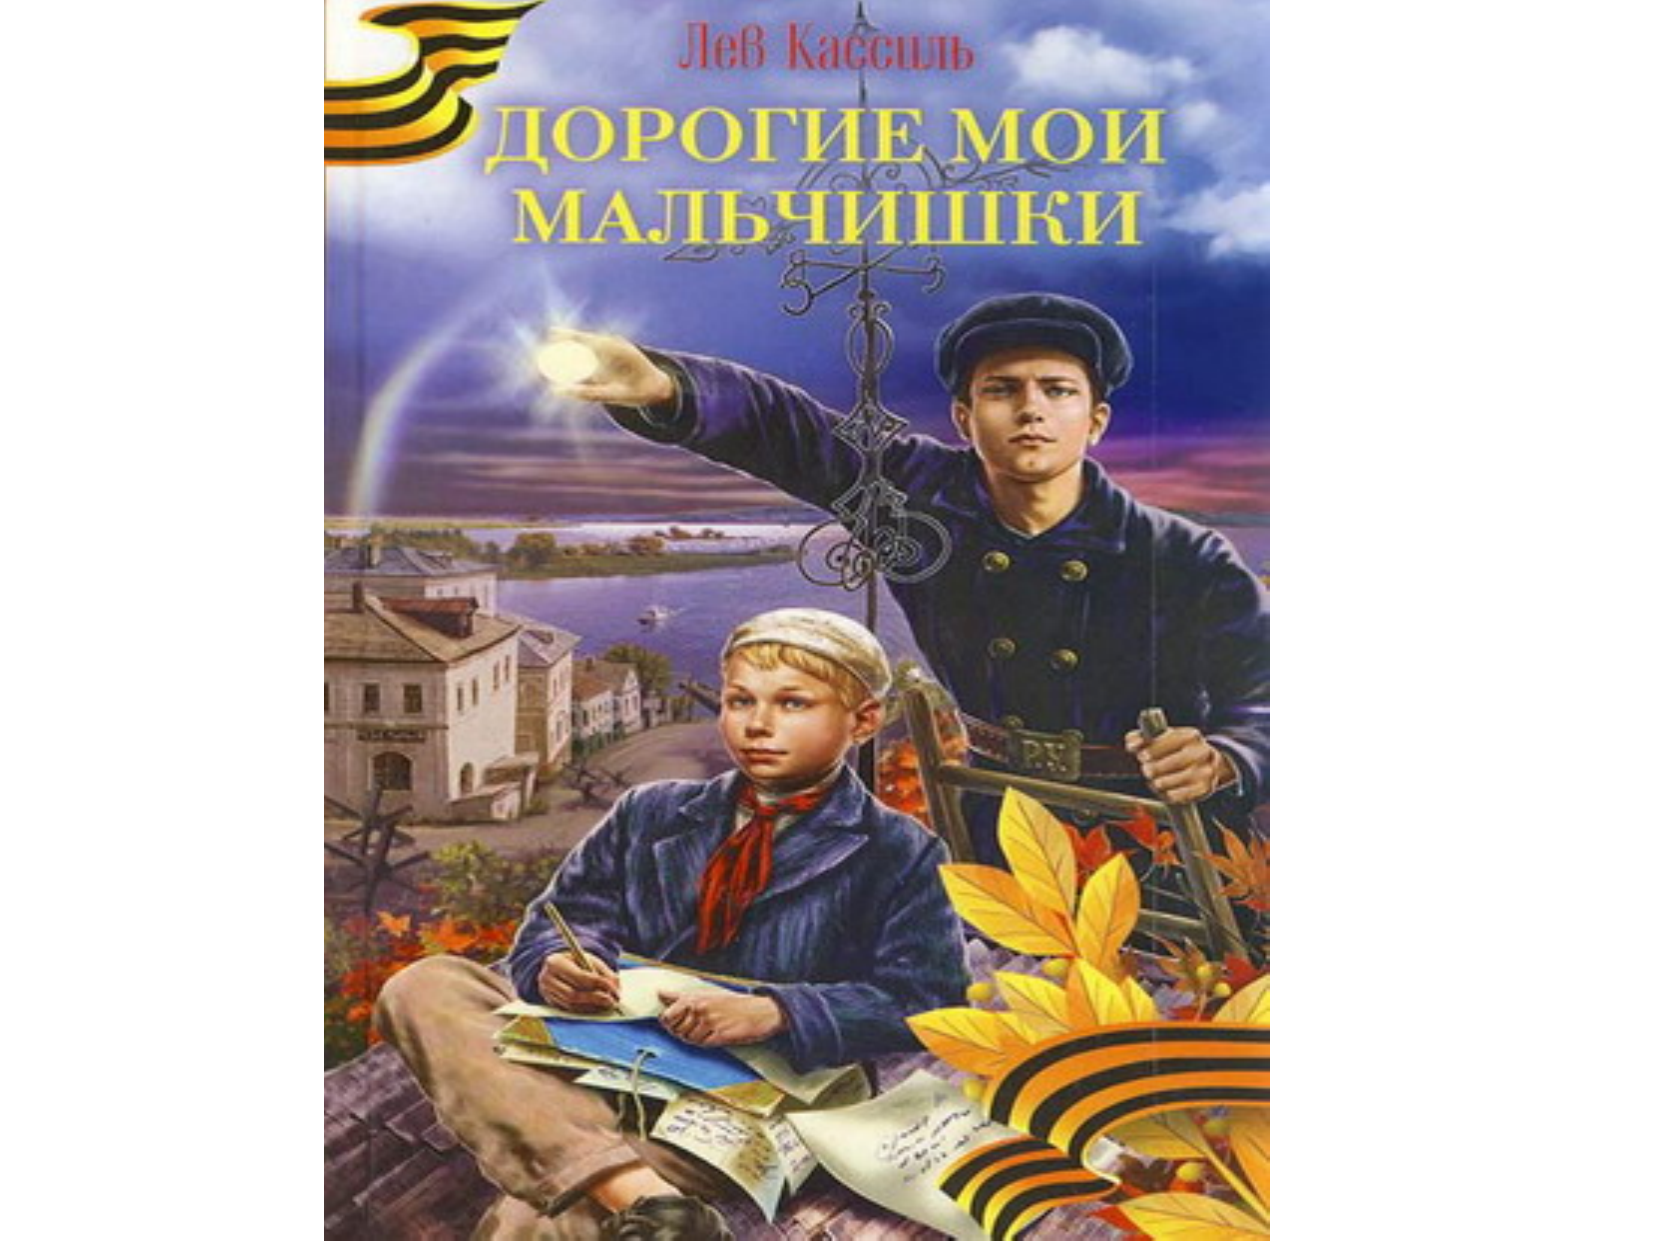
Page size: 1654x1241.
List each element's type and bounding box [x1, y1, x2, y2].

picture [324, 0, 1270, 1241]
